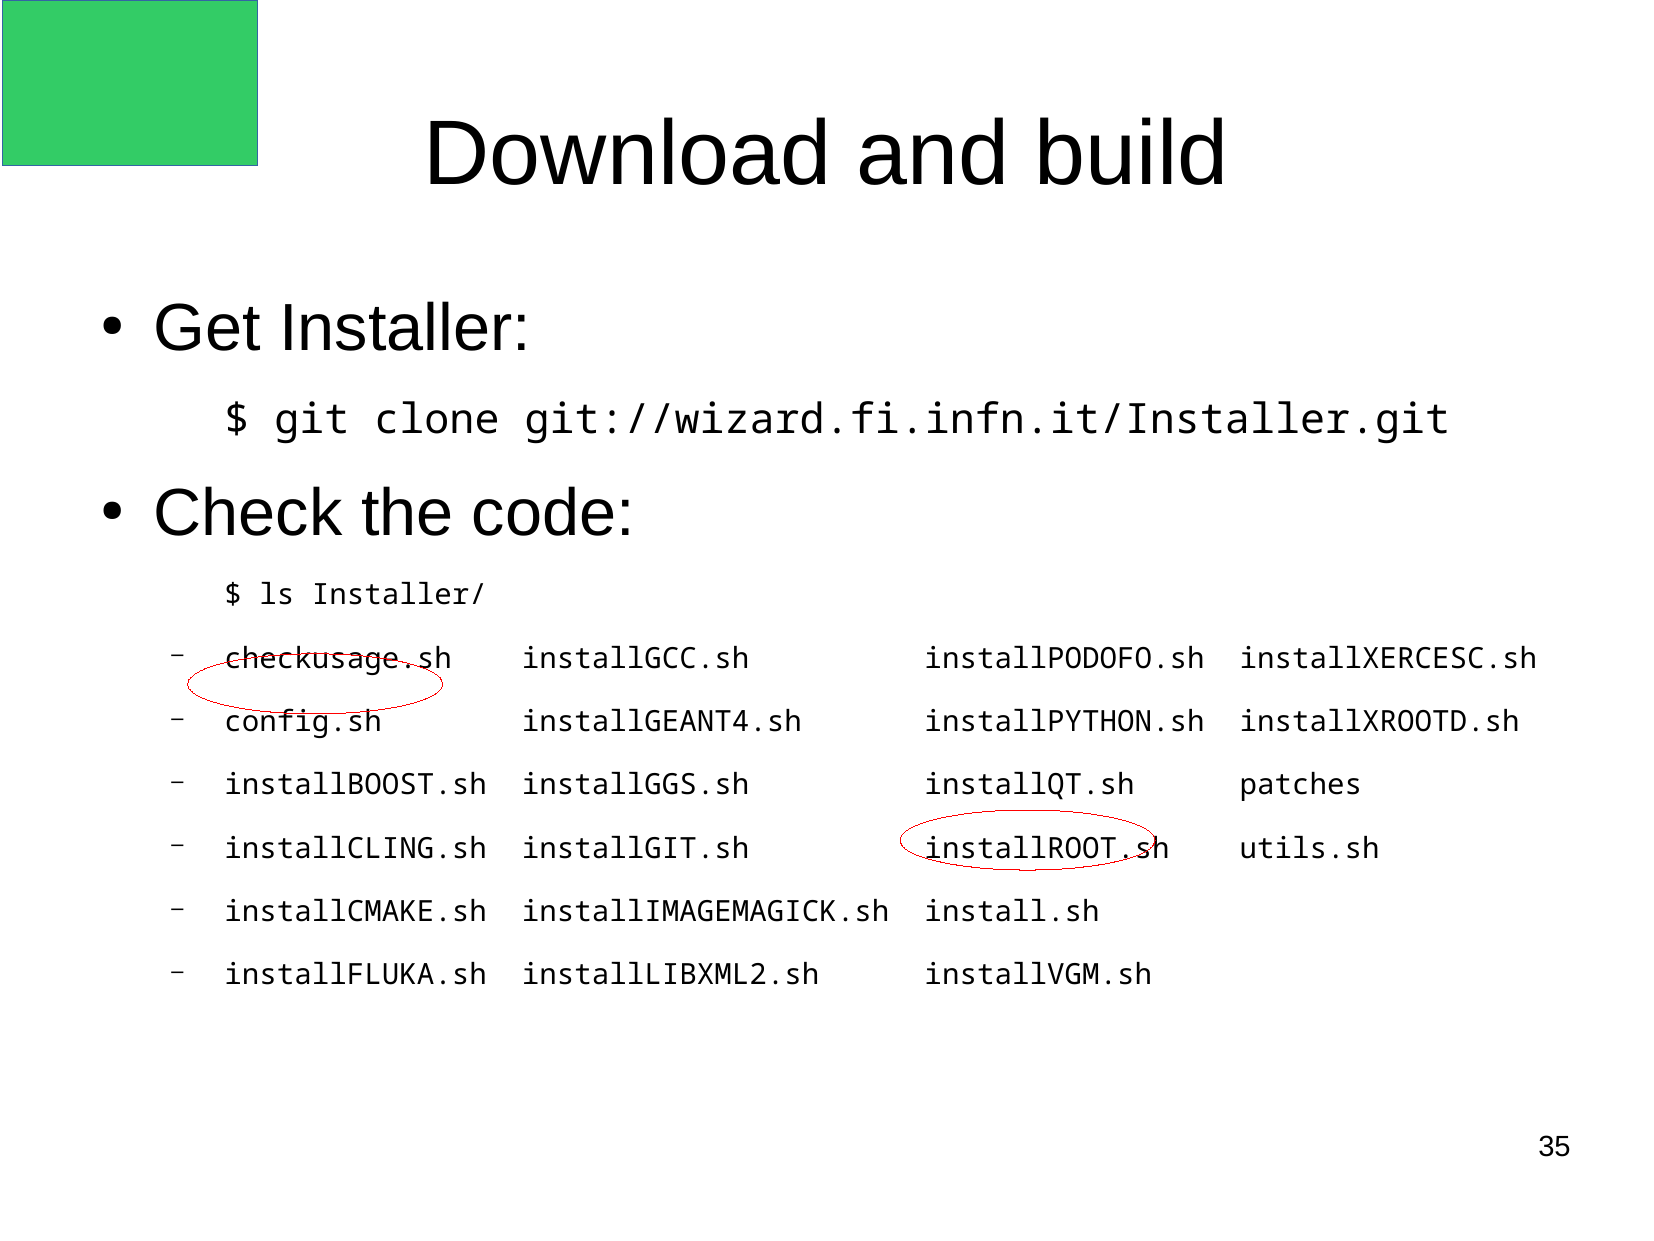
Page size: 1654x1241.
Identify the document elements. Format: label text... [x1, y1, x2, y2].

list Get Installer: $ git clone git://wizard.fi.infn.it/Installer.git Check the code: $ ls Installer/ checkusage.sh installGCC.sh installPODOFO.sh installXERCESC.sh config.sh installGEANT4.sh installPYTHON.sh installXROOTD.sh installBOOST.sh installGGS.sh installQT.sh patches installCLING.sh installGIT.sh installROOT.sh utils.sh installCMAKE.sh installIMAGEMAGICK.sh install.sh installFLUKA.sh installLIBXML2.sh installVGM.sh [82, 290, 1571, 1126]
title Download and build [82, 49, 1571, 257]
text_box [2, 0, 258, 166]
